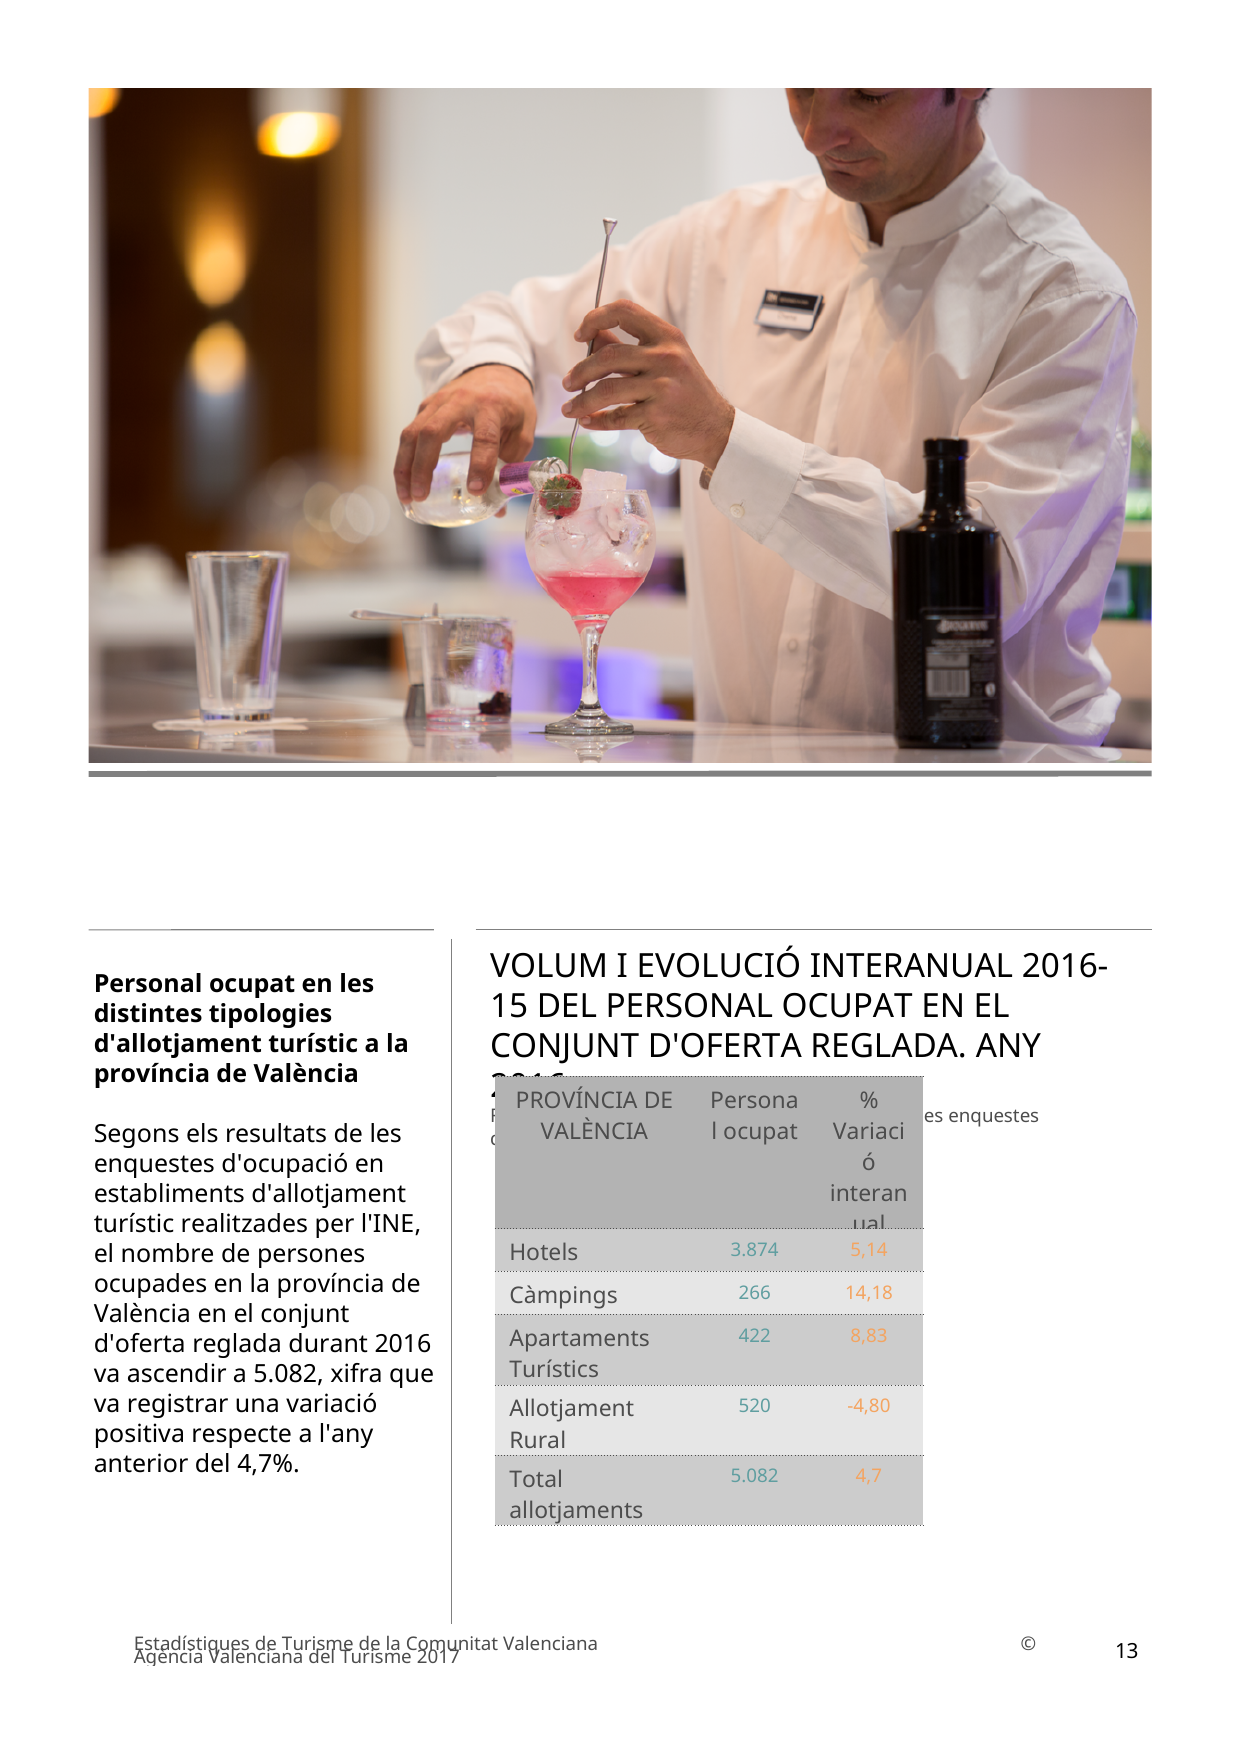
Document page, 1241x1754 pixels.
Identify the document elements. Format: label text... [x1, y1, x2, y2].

table_cell 3.874 [694, 1229, 815, 1271]
table_cell Apartaments Turístics [495, 1314, 694, 1385]
table_cell 422 [694, 1314, 815, 1385]
table_header Personal ocupat [694, 1076, 815, 1229]
table_cell 5.082 [694, 1455, 815, 1525]
table_cell 266 [694, 1271, 815, 1314]
table_cell Càmpings [495, 1271, 694, 1314]
picture [88, 88, 1152, 763]
table_cell 5,14 [815, 1229, 923, 1271]
table_cell Allotjament Rural [495, 1385, 694, 1455]
table_cell 14,18 [815, 1271, 923, 1314]
table_cell 4,7 [815, 1455, 923, 1525]
text_box Personal ocupat en les distintes tipologies d'allotjament turístic a la província de València Segons els resultats de les enquestes d'ocupació en establiments d'allotjament turístic realitzades per l'INE, el nombre de persones ocupades en la província de València en el conjunt d'oferta reglada durant 2016 va ascendir a 5.082, xifra que va registrar una variació positiva respecte a l'any anterior del 4,7%. [78, 960, 451, 1530]
table_cell 8,83 [815, 1314, 923, 1385]
table_cell Hotels [495, 1229, 694, 1271]
table_header PROVÍNCIA DE VALÈNCIA [495, 1076, 694, 1229]
table_cell 520 [694, 1385, 815, 1455]
table_cell -4,80 [815, 1385, 923, 1455]
table_cell Total allotjaments [495, 1455, 694, 1525]
text_box VOLUM I EVOLUCIÓ INTERANUAL 2016-15 DEL PERSONAL OCUPAT EN EL CONJUNT D'OFERTA REGLADA. ANY 2016 Font: Agencia Valenciana del Turisme a partir de les enquestes d'ocupació en allotjament reglat de l'INE [475, 936, 1135, 1157]
table_header % Variació interanual [815, 1076, 923, 1229]
